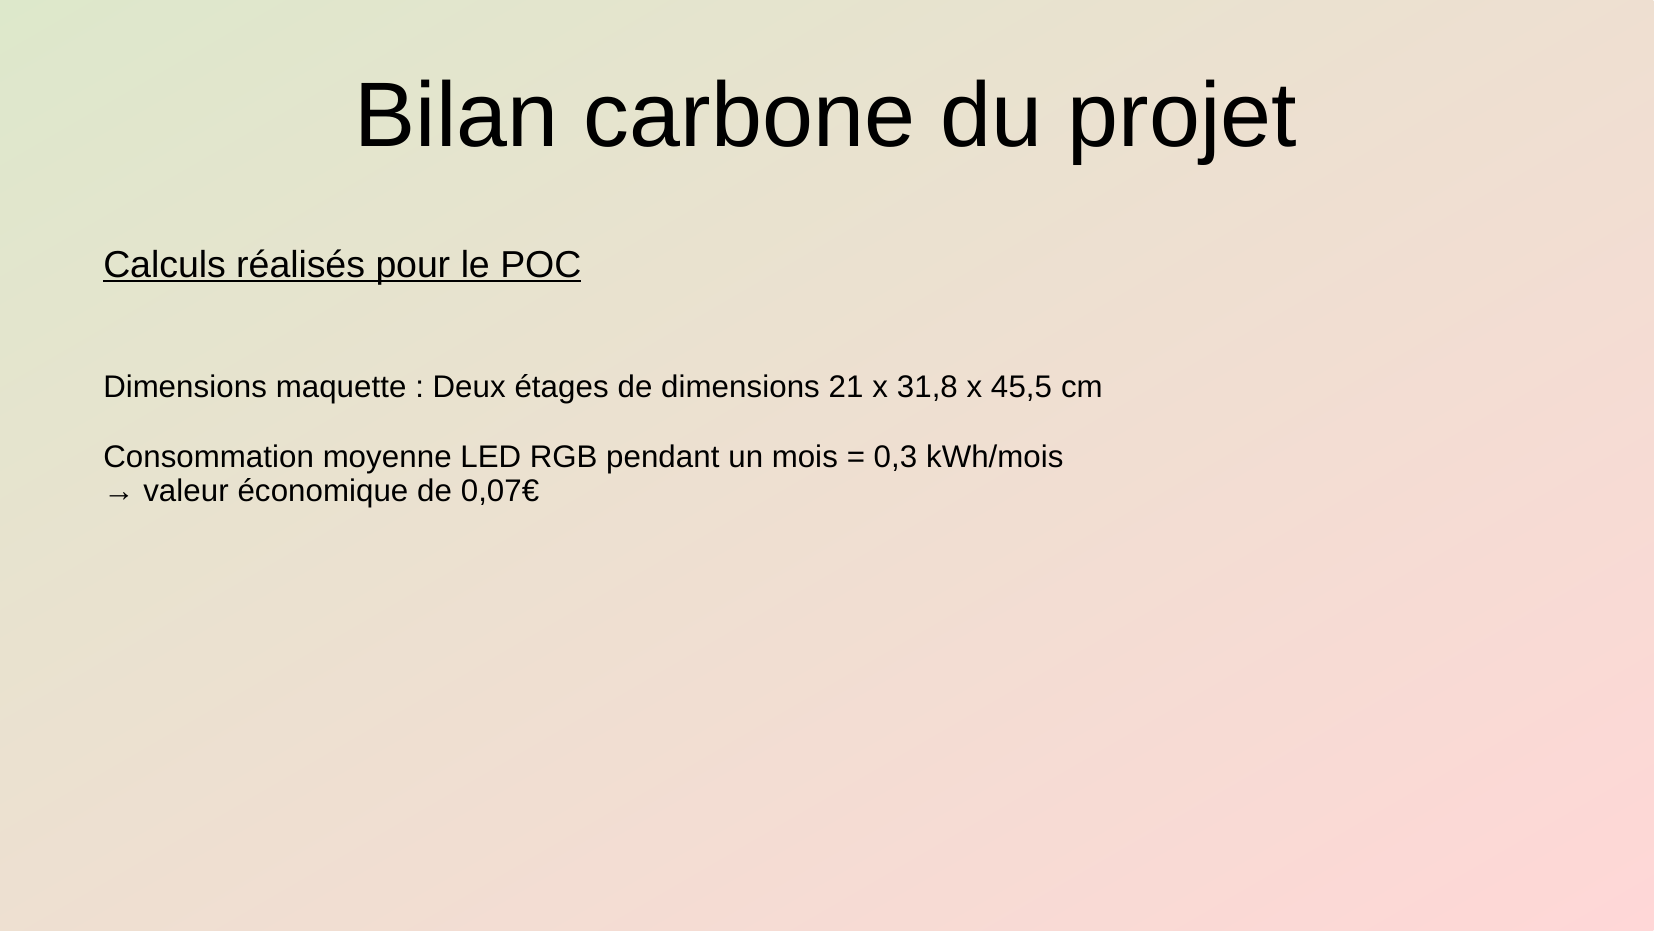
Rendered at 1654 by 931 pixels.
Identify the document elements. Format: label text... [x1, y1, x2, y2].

text_box Calculs réalisés pour le POC [88, 236, 621, 296]
title Bilan carbone du projet [82, 37, 1571, 193]
text_box Dimensions maquette : Deux étages de dimensions 21 x 31,8 x 45,5 cm Consommation moyenne LED RGB pendant un mois = 0,3 kWh/mois → valeur économique de 0,07€ [88, 362, 1241, 621]
